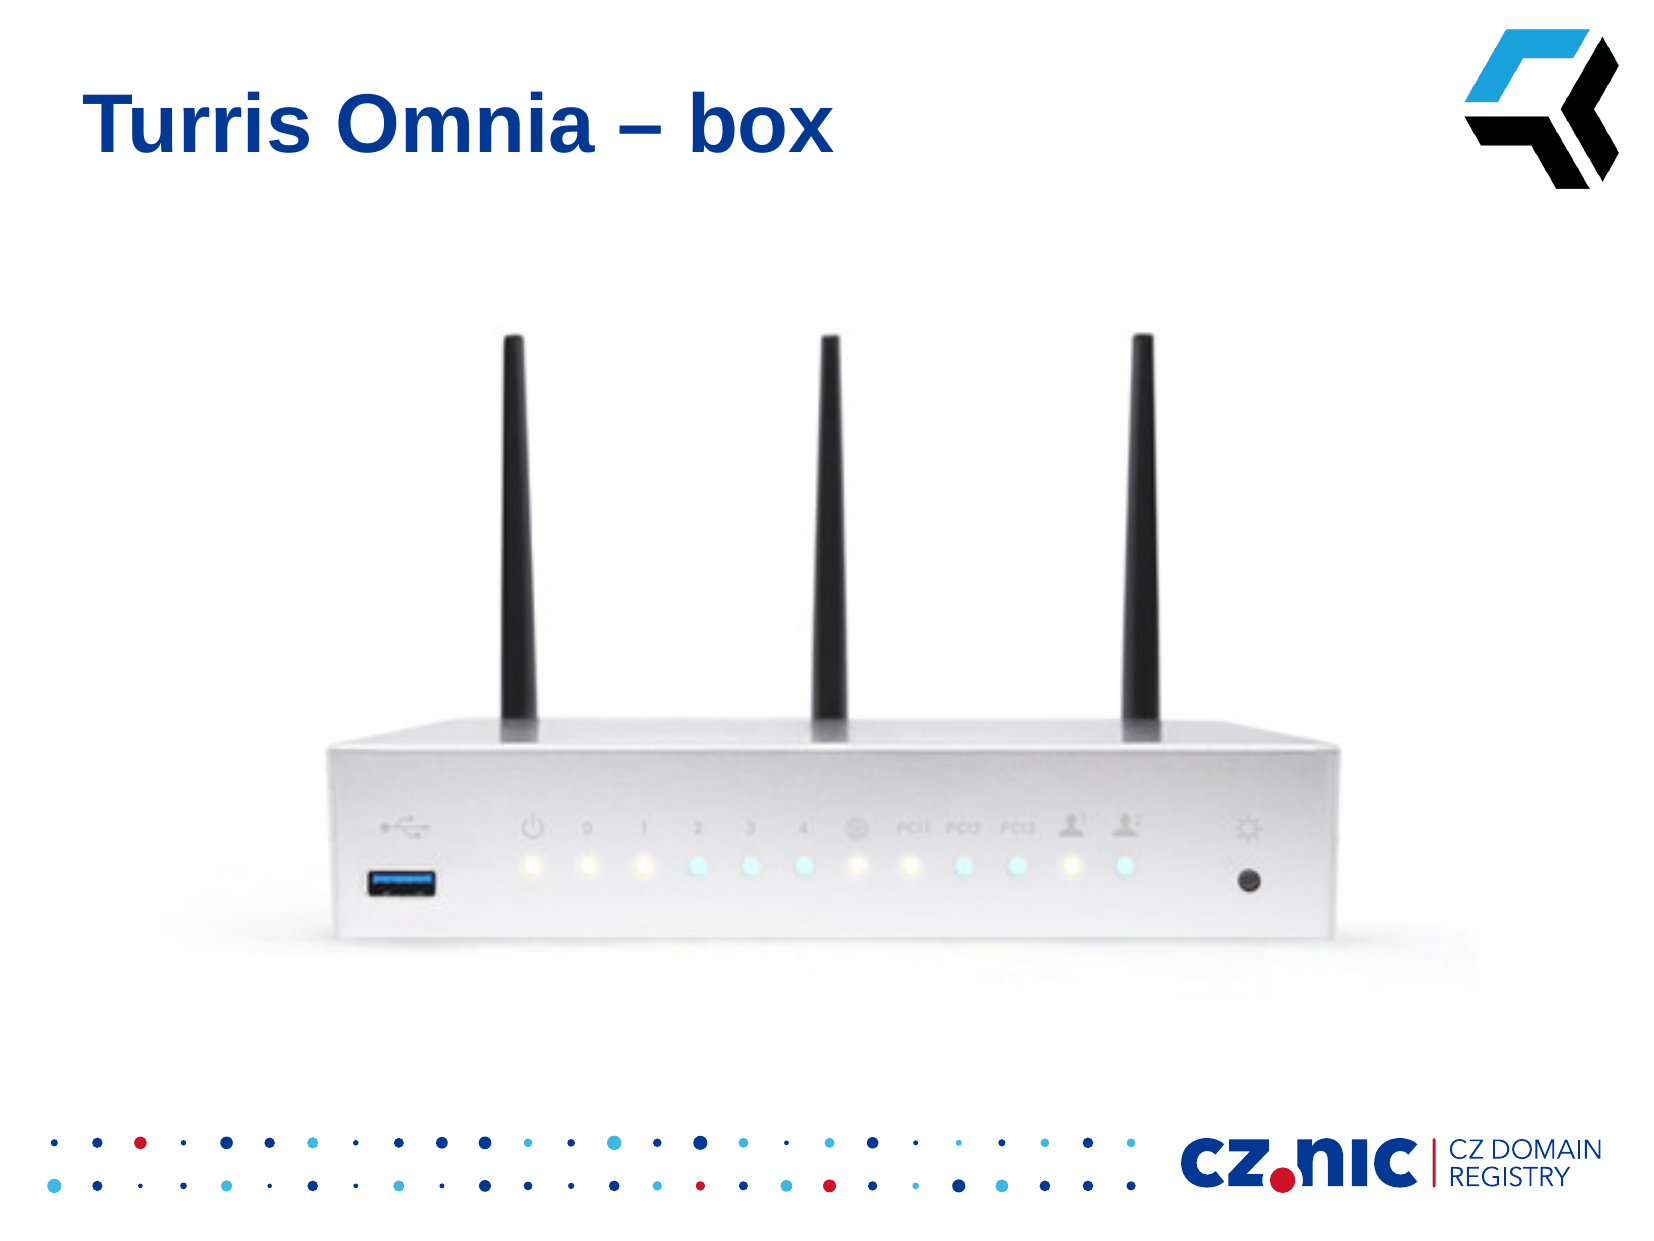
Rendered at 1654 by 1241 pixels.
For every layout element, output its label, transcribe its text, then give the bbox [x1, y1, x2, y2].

picture [45, 204, 1619, 1075]
title Turris Omnia – box [82, 70, 1464, 178]
picture [1464, 29, 1619, 190]
